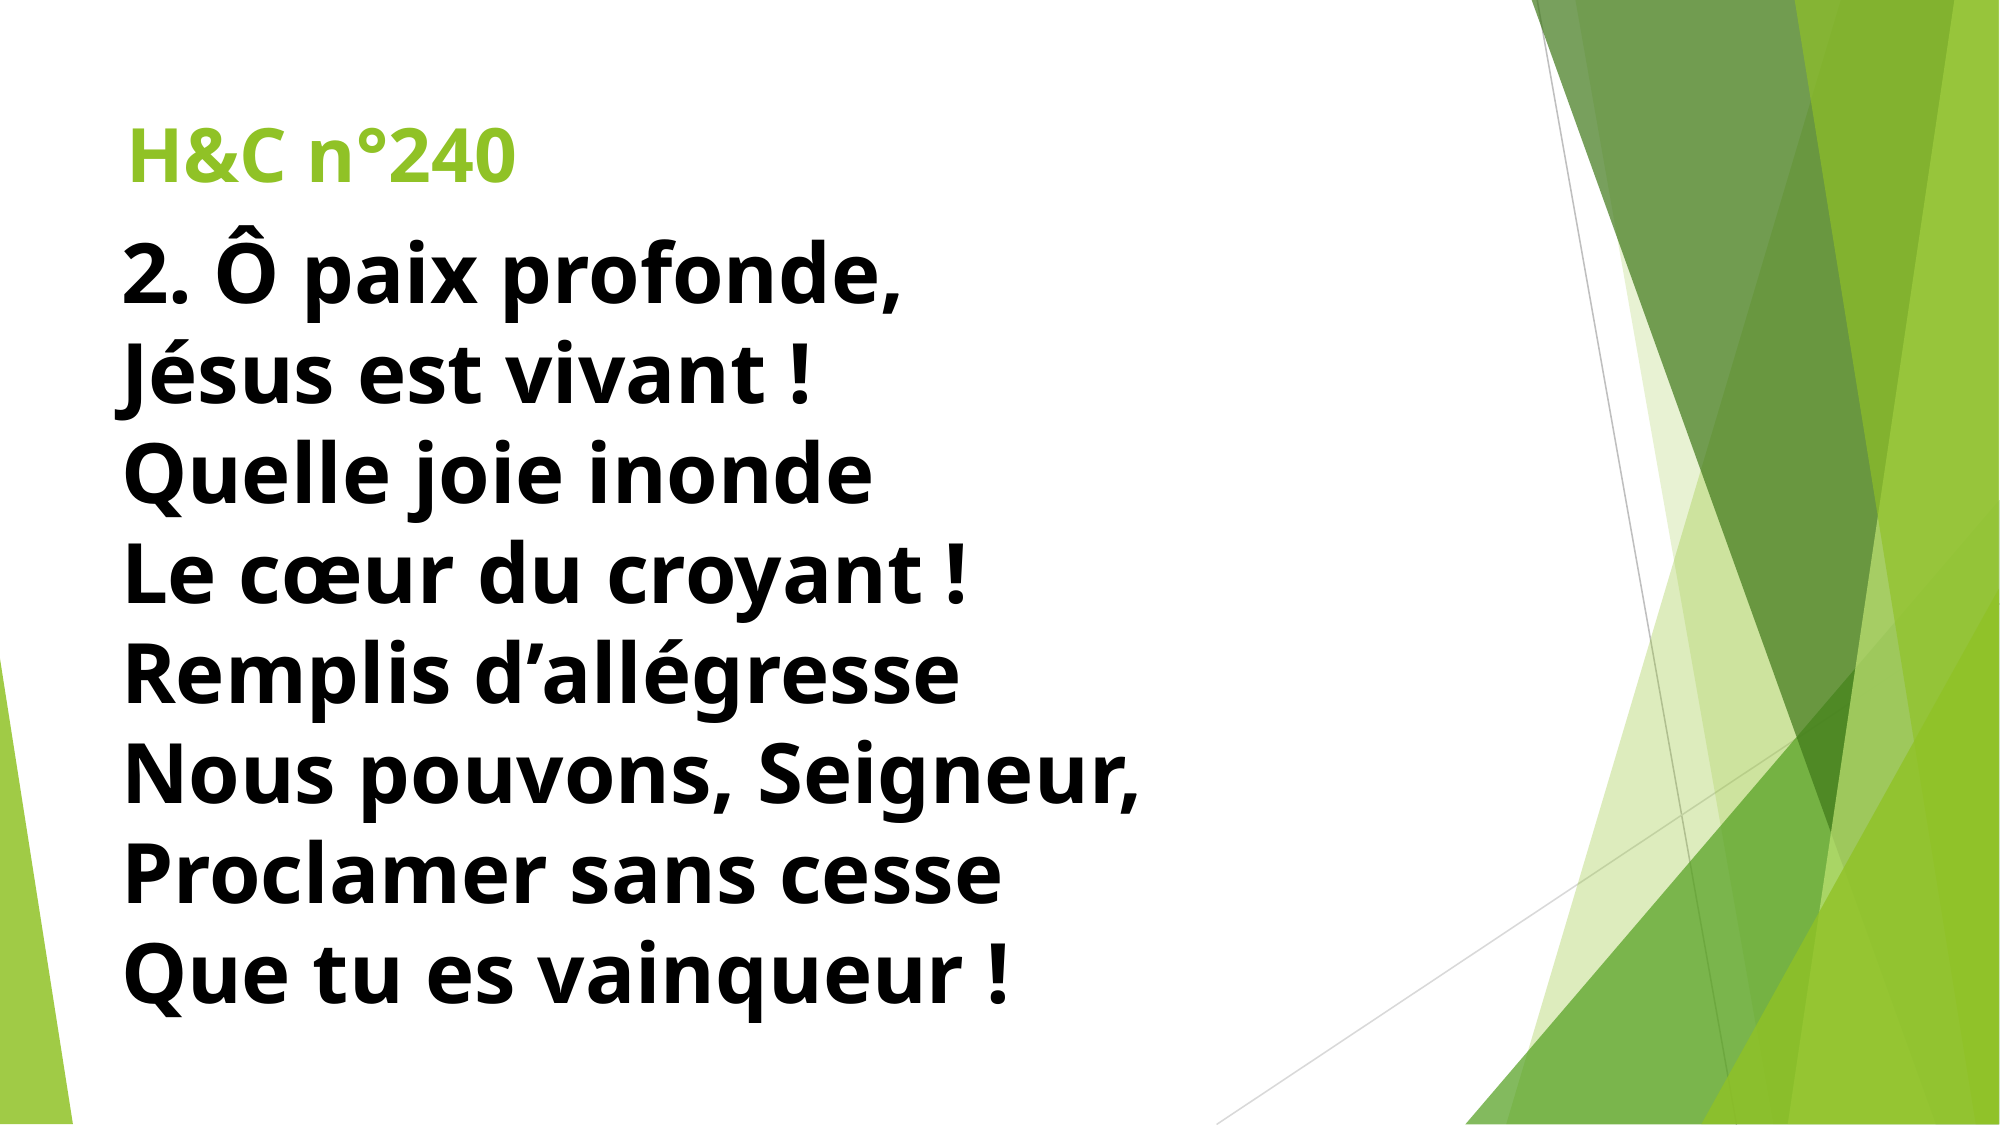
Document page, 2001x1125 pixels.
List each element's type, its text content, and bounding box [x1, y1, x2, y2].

text_box H&C n°240 [111, 99, 1522, 213]
text_box 2. Ô paix profonde, Jésus est vivant ! Quelle joie inonde Le cœur du croyant ! Remplis d’allégresse Nous pouvons, Seigneur, Proclamer sans cesse Que tu es vainqueur ! [106, 213, 1973, 1037]
